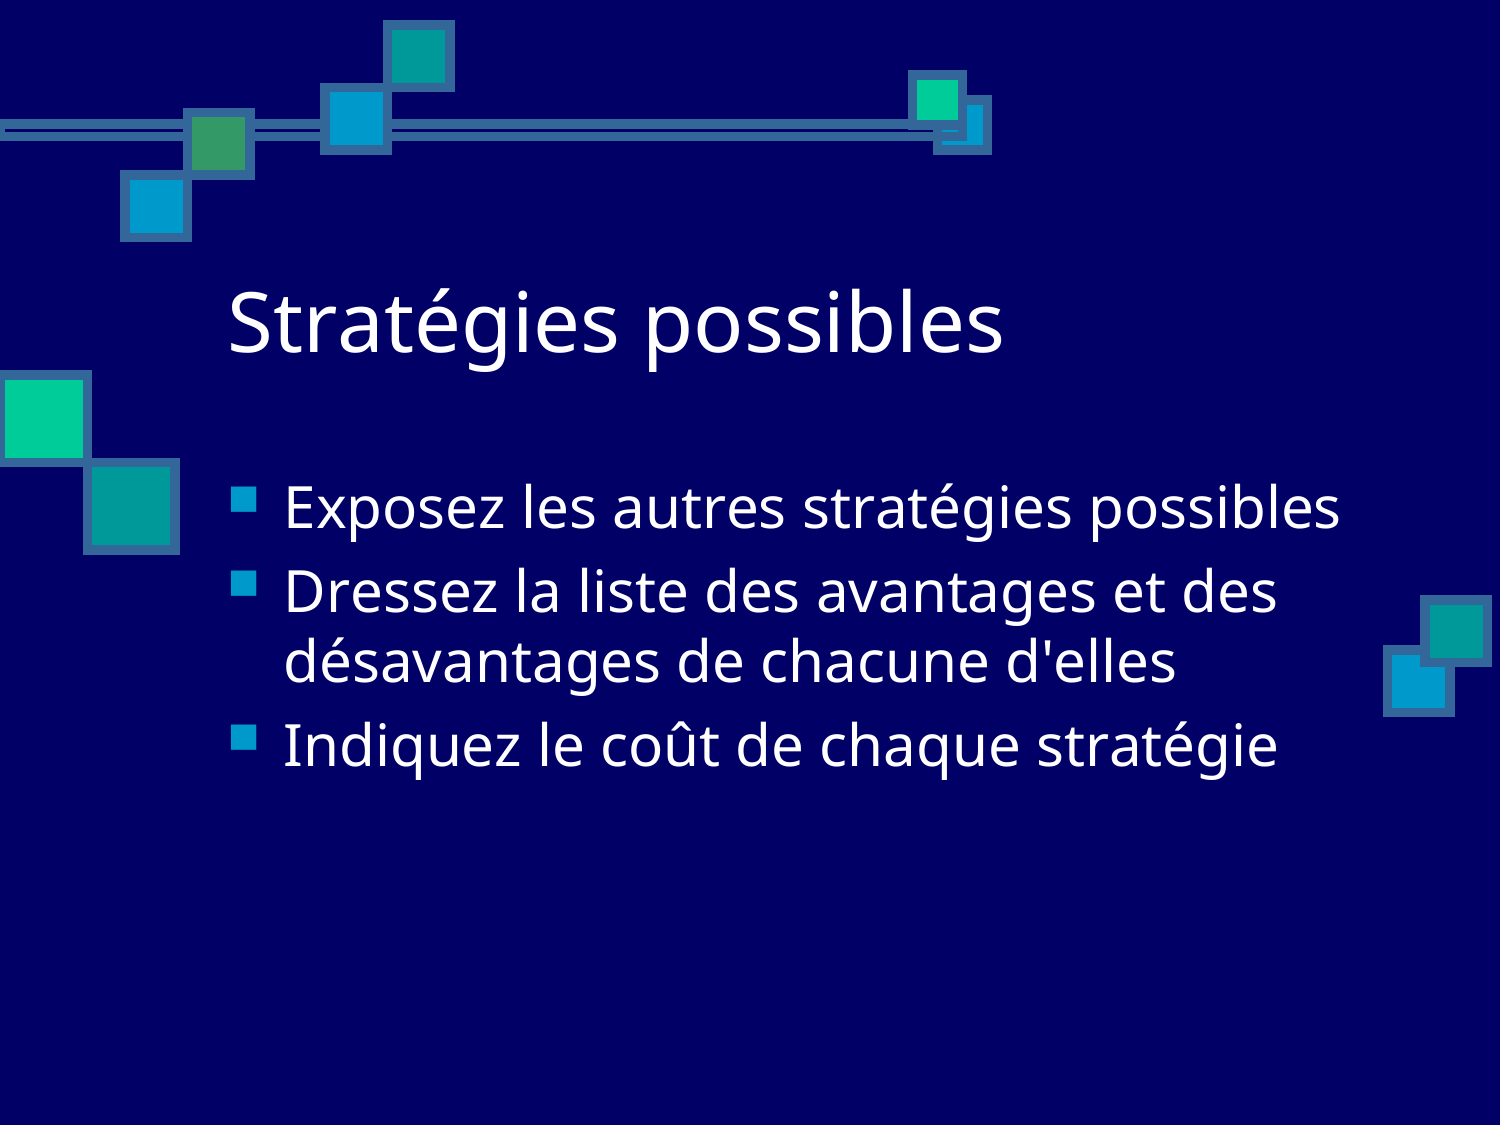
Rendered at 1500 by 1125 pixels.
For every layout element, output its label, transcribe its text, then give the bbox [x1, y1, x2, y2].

title Stratégies possibles [212, 199, 1375, 438]
list Exposez les autres stratégies possibles Dressez la liste des avantages et des désavantages de chacune d'elles Indiquez le coût de chaque stratégie [212, 462, 1375, 1013]
